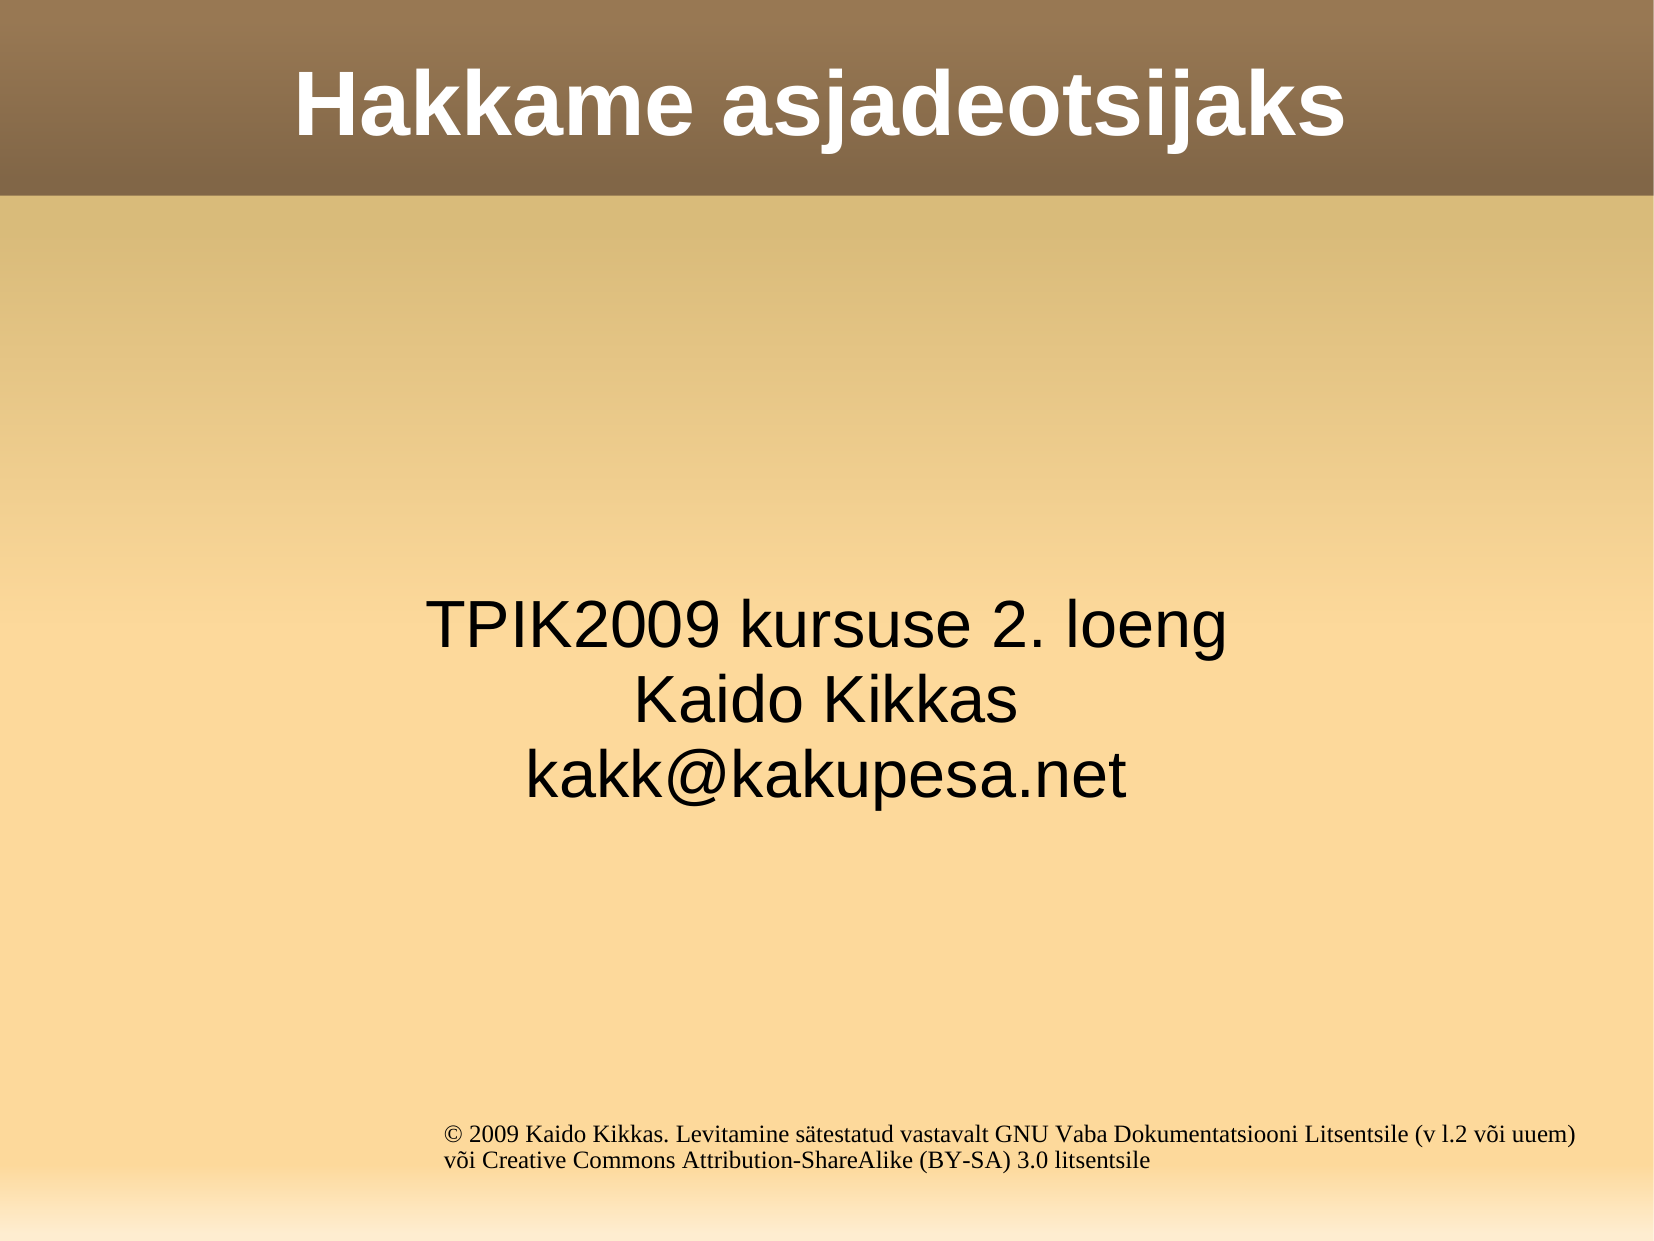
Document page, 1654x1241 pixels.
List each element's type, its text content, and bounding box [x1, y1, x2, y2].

subtitle TPIK2009 kursuse 2. loeng Kaido Kikkas kakk@kakupesa.net [82, 297, 1571, 1102]
picture [0, 0, 1654, 1241]
title Hakkame asjadeotsijaks [76, 0, 1565, 208]
text_box © 2009 Kaido Kikkas. Levitamine sätestatud vastavalt GNU Vaba Dokumentatsiooni Litsentsile (v l.2 või uuem) või Creative Commons Attribution-ShareAlike (BY-SA) 3.0 litsentsile‏ [443, 1122, 1595, 1150]
